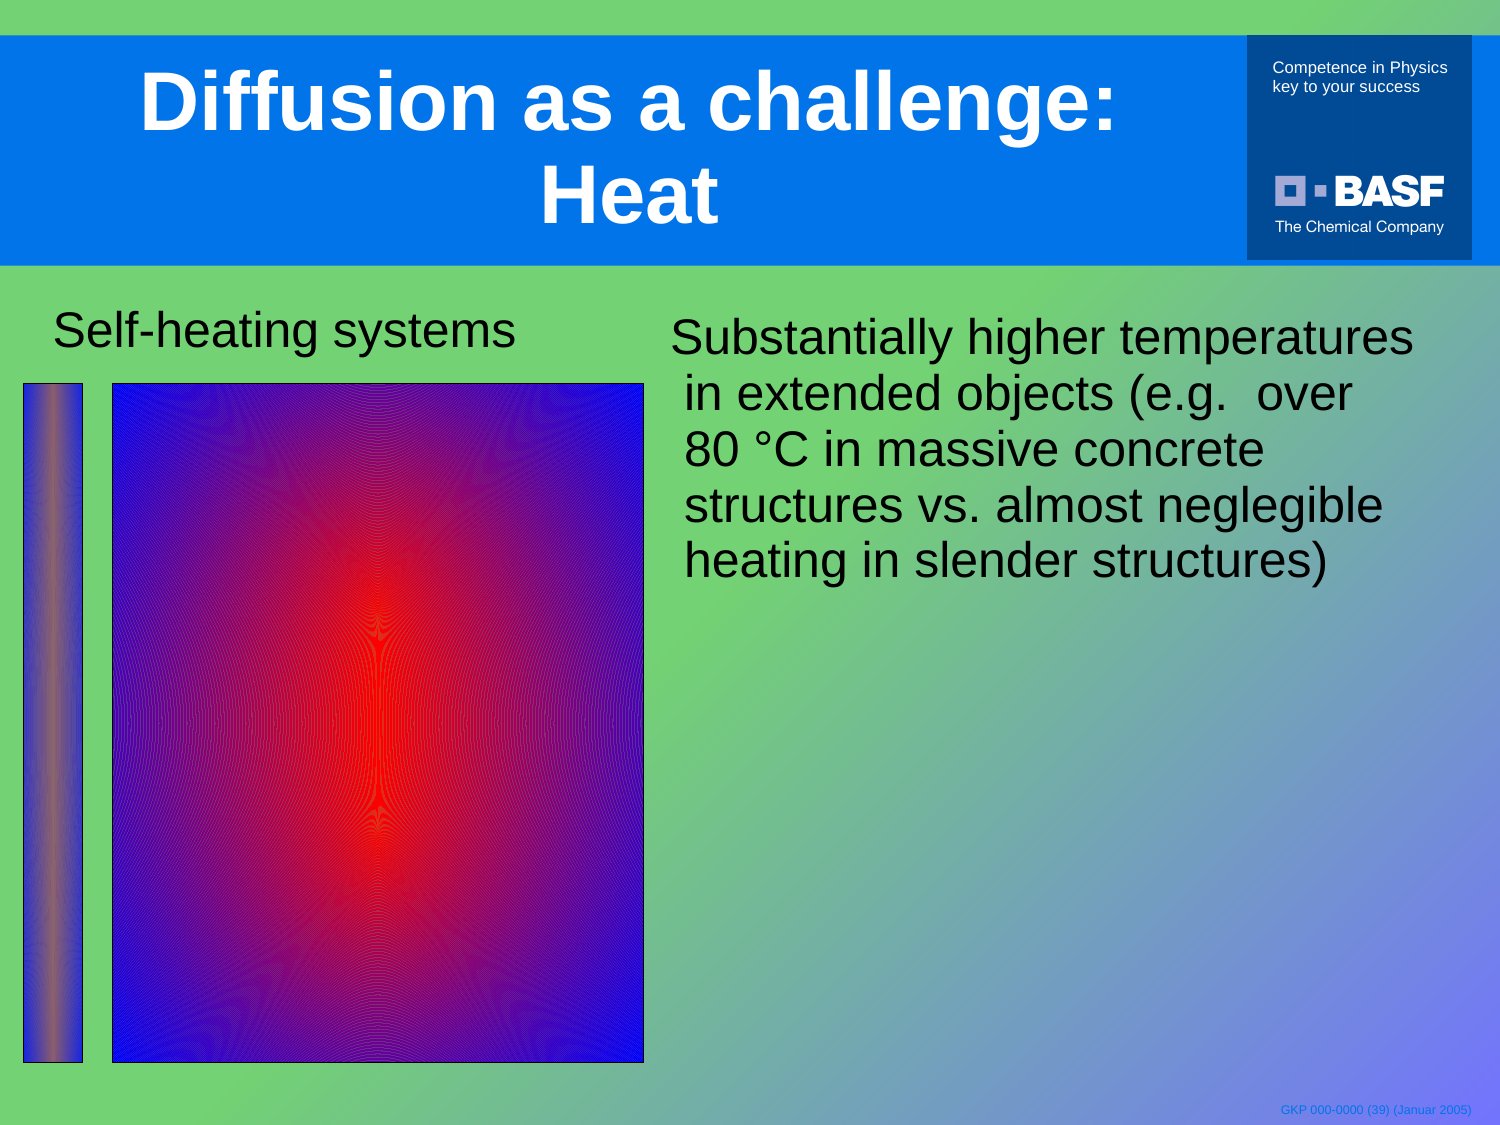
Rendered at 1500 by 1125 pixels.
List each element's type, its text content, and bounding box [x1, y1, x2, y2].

text_box Self-heating systems [37, 295, 532, 366]
text_box [112, 383, 644, 1063]
text_box [23, 383, 83, 1063]
title Going micro and nano: approaching the apparent dwarf [1438, 1063, 1500, 1125]
title Diffusion as a challenge: Heat [27, 54, 1232, 308]
picture [1247, 35, 1472, 260]
text_box Substantially higher temperatures in extended objects (e.g. over 80 °C in massive concrete structures vs. almost neglegible heating in slender structures) [655, 302, 1447, 652]
